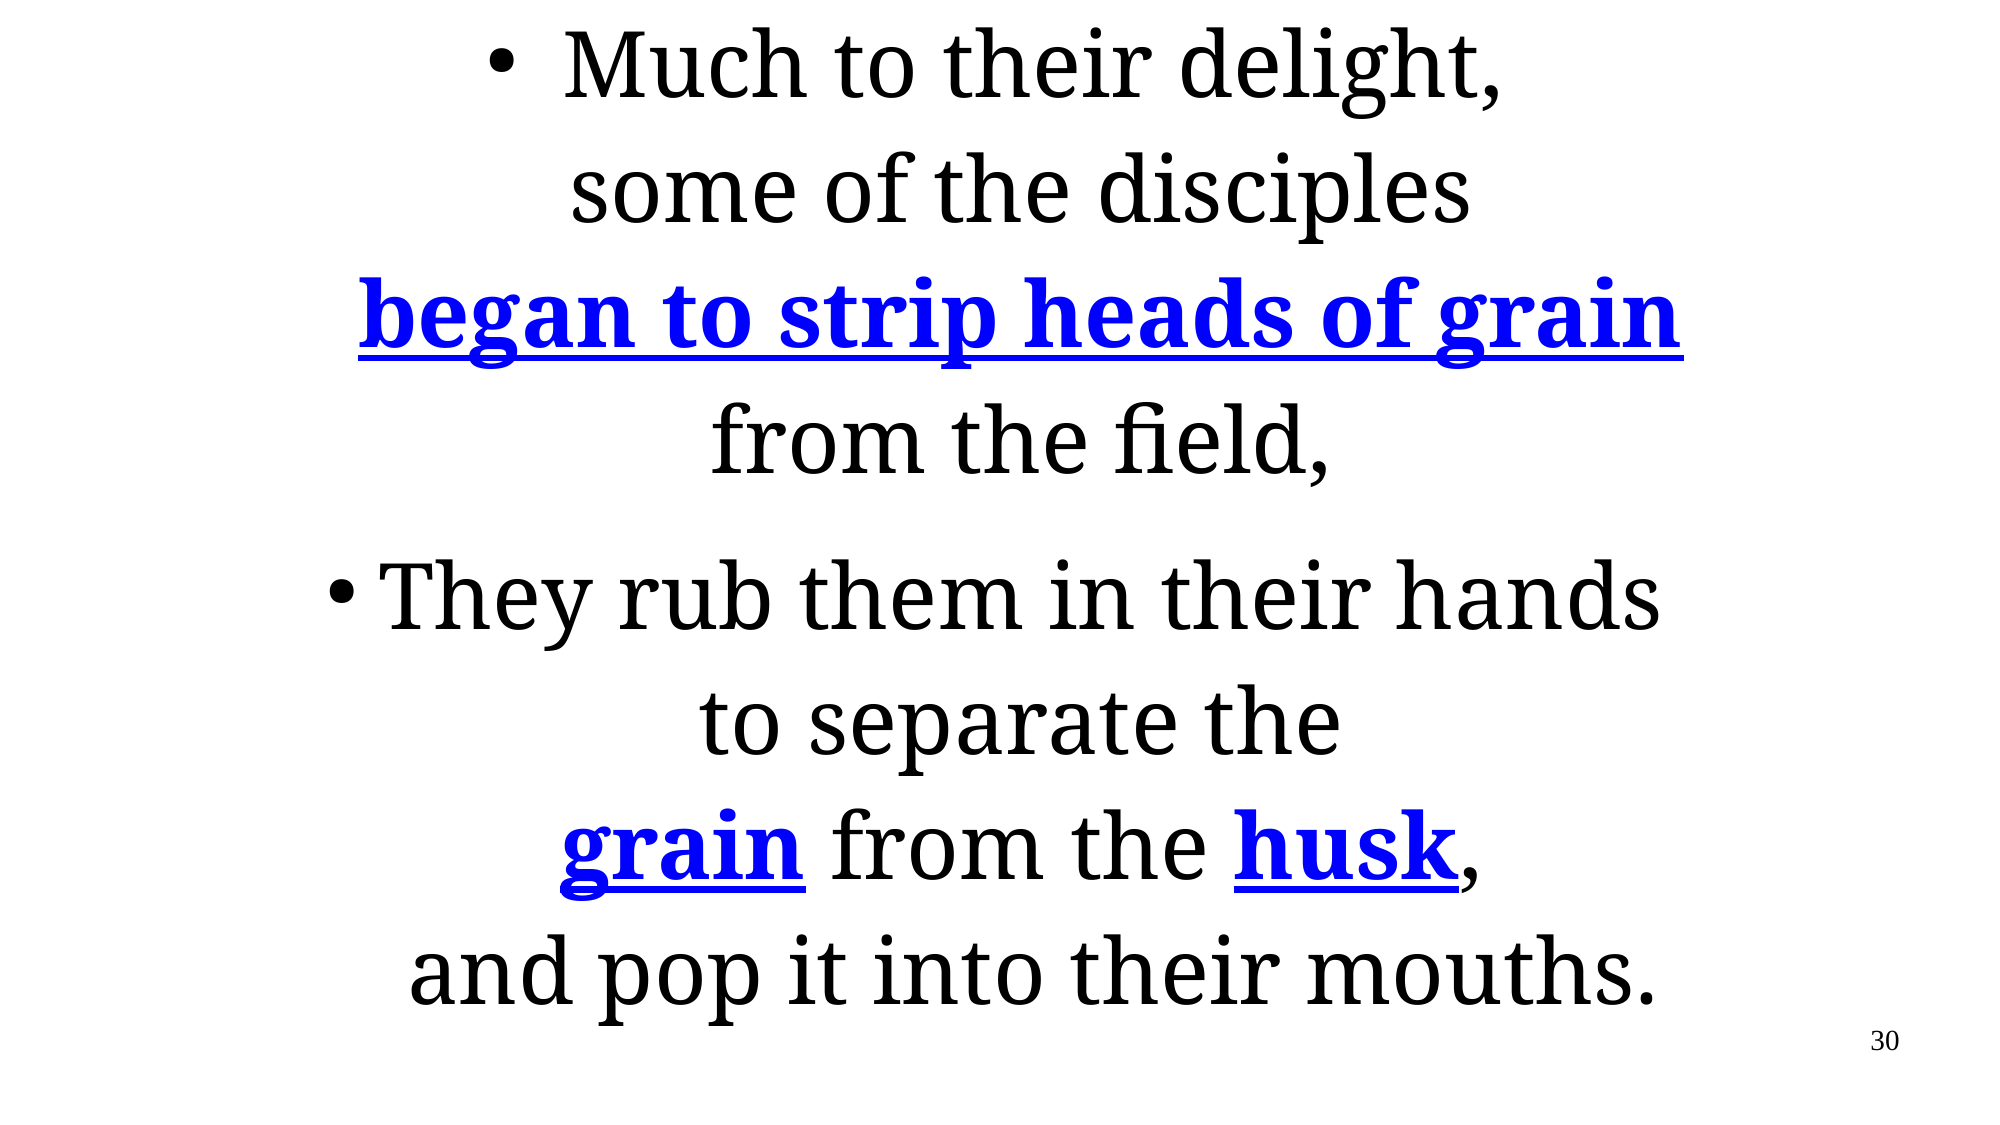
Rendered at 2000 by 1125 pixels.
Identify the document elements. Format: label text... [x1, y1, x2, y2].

list Much to their delight, some of the disciples began to strip heads of grain from the field, They rub them in their hands to separate the grain from the husk, and pop it into their mouths. [0, 0, 1996, 1123]
